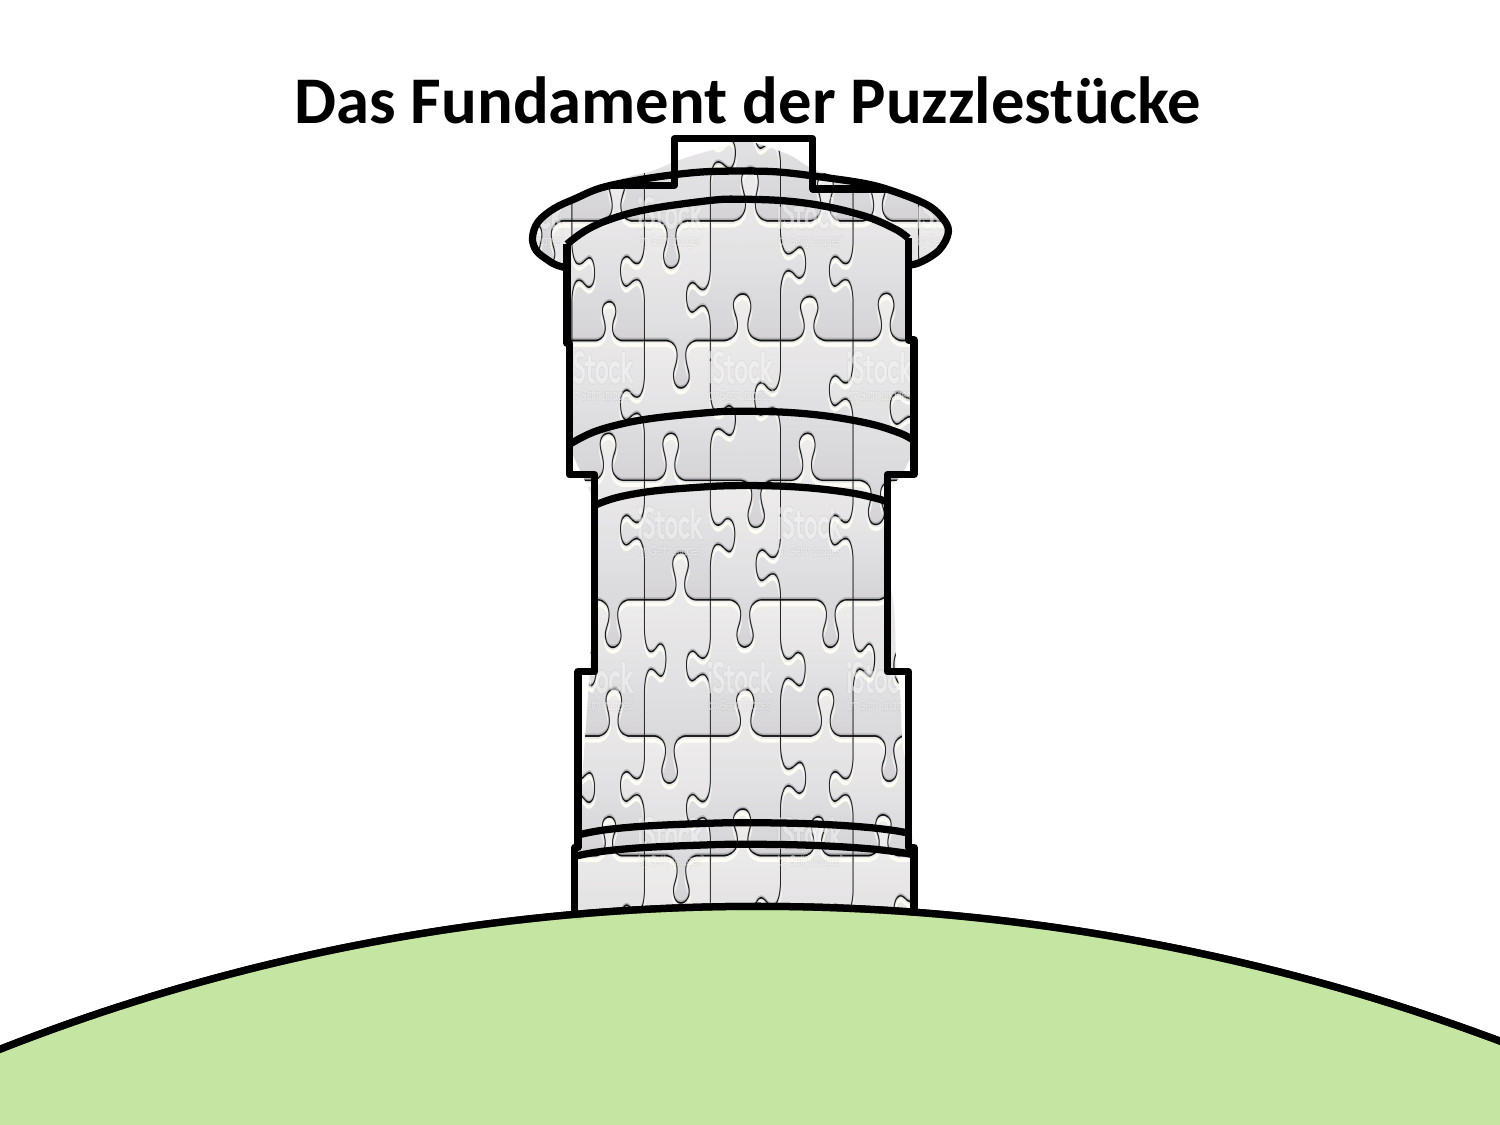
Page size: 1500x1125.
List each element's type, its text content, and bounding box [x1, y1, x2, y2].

text_box [816, 181, 845, 185]
text_box [678, 144, 809, 171]
text_box [573, 415, 910, 499]
text_box [581, 827, 905, 851]
text_box [571, 203, 910, 437]
text_box Das Fundament der Puzzlestücke [0, 49, 1500, 144]
text_box [891, 588, 897, 668]
text_box [625, 163, 671, 178]
text_box [891, 478, 899, 488]
text_box [537, 175, 944, 263]
text_box [582, 490, 905, 830]
text_box [0, 848, 1500, 1125]
text_box [583, 478, 591, 495]
